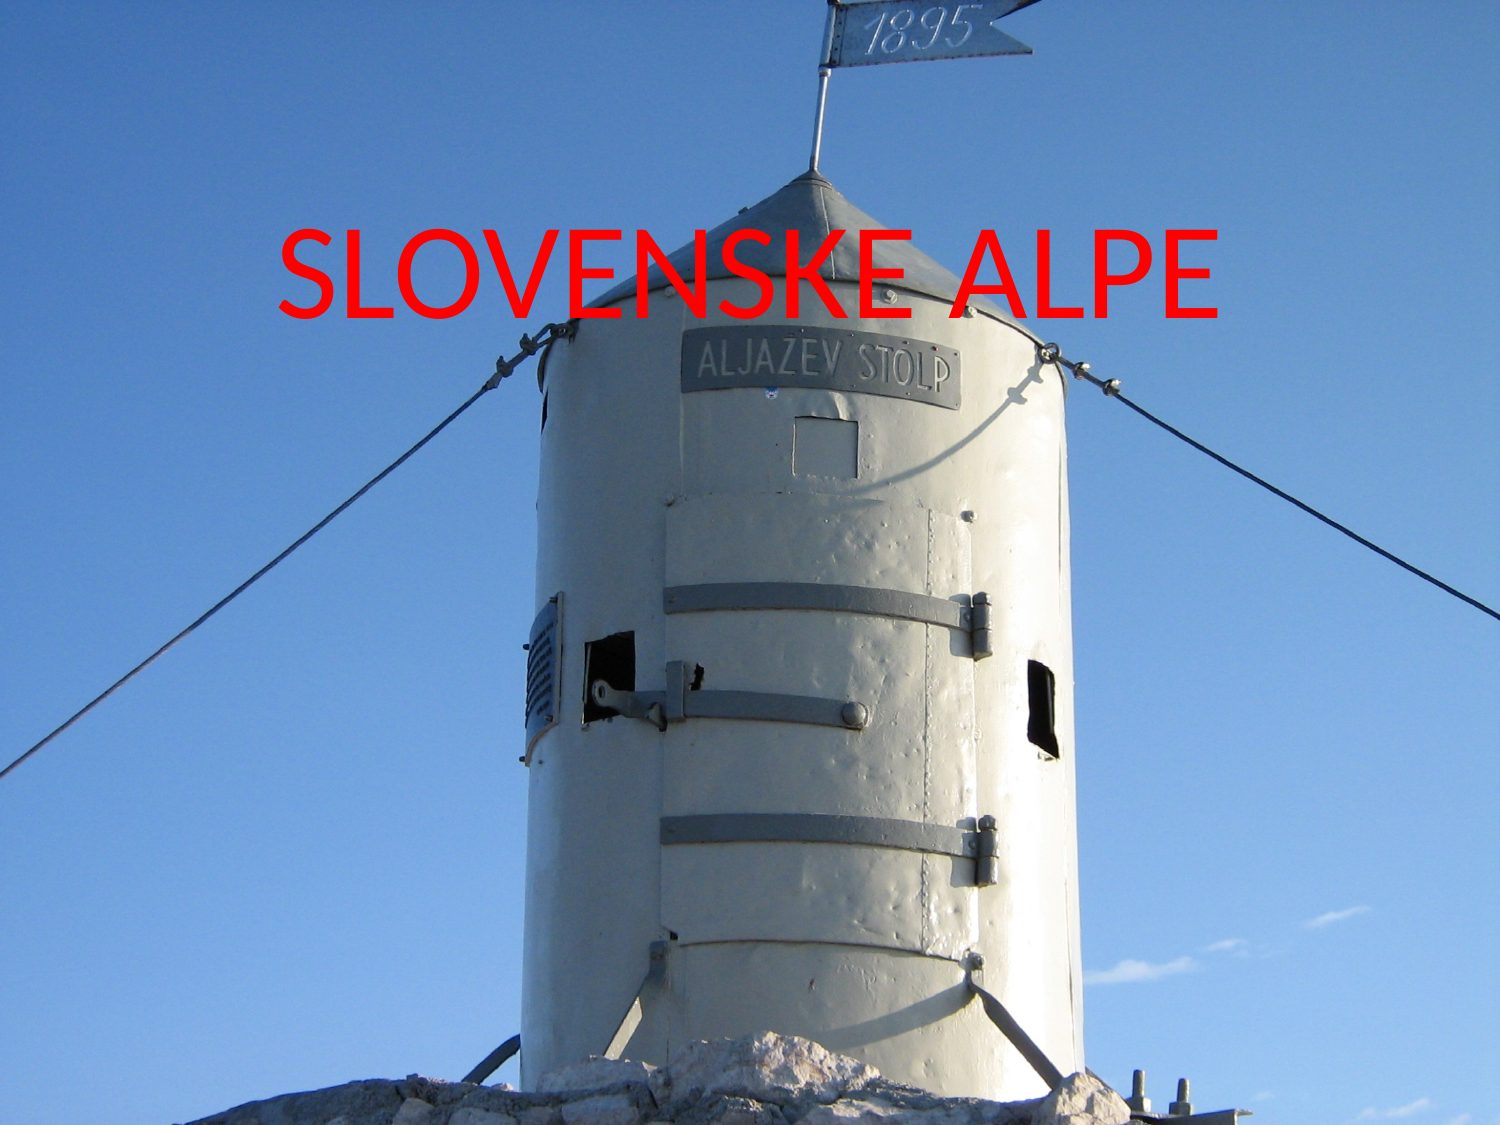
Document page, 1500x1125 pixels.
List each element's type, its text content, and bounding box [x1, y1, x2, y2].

picture [0, 0, 1500, 1125]
text_box SLOVENSKE ALPE [46, 58, 1454, 469]
